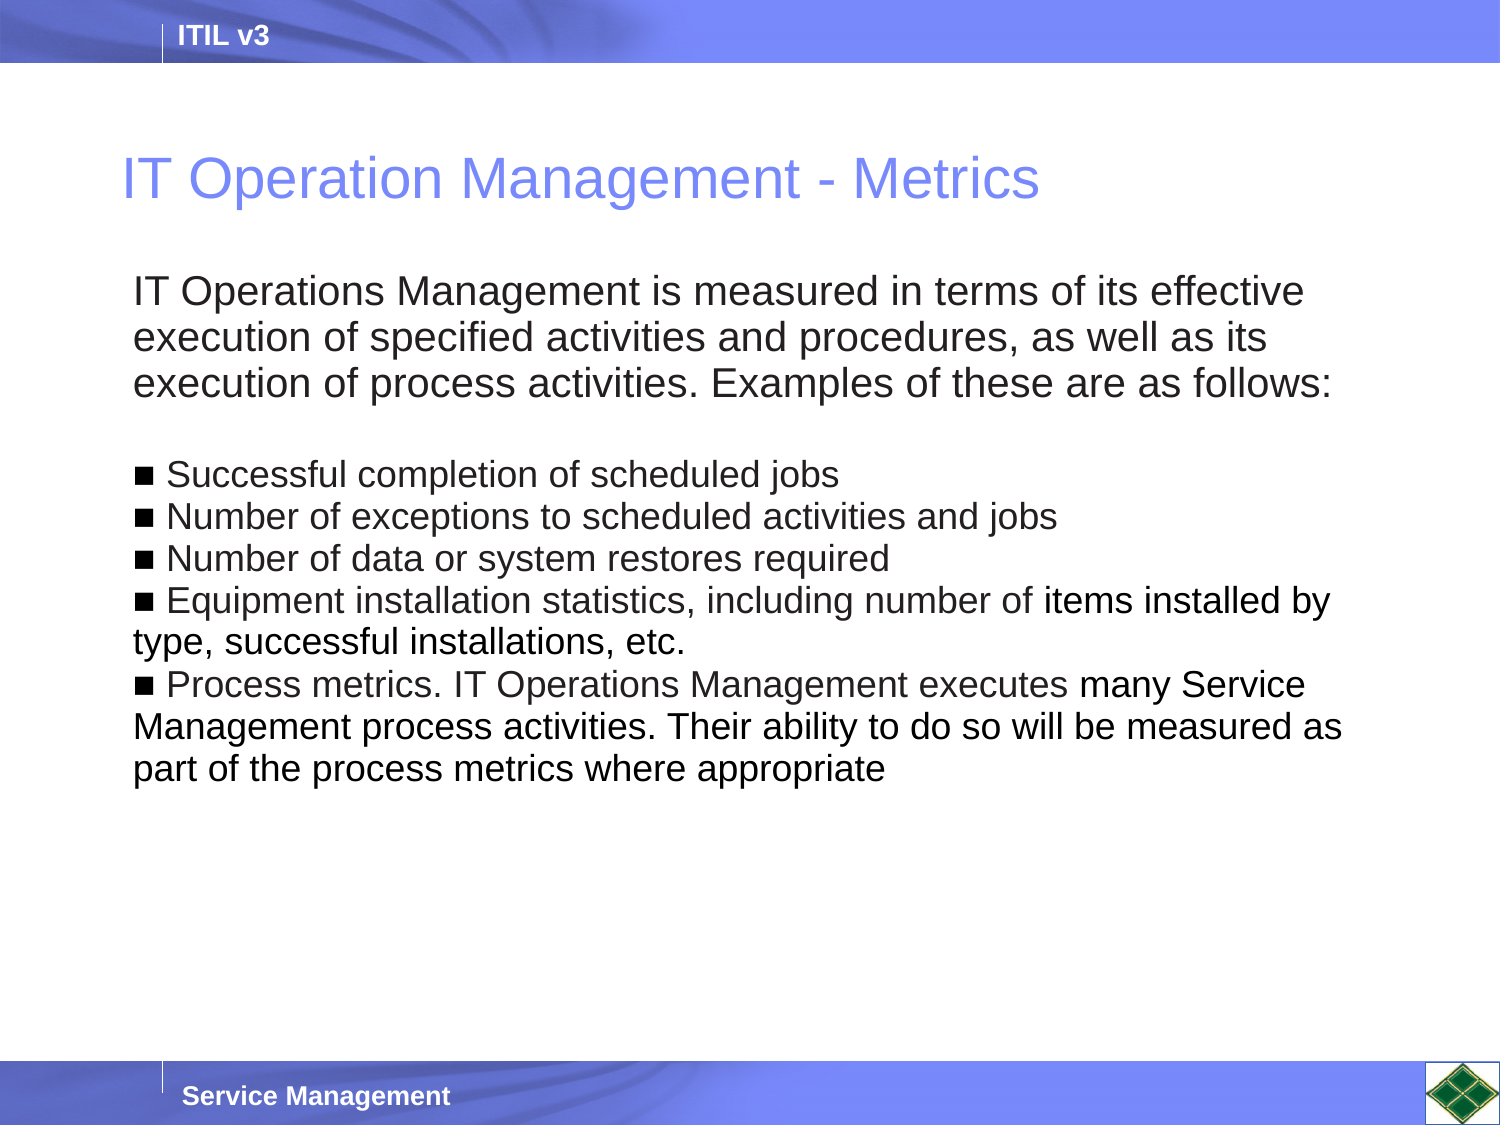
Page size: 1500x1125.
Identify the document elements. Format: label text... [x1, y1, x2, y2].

picture [1426, 1063, 1499, 1124]
picture [0, 0, 1500, 63]
text_box IT Operation Management - Metrics [106, 143, 1406, 260]
text_box IT Operations Management is measured in terms of its effective execution of specified activities and procedures, as well as its execution of process activities. Examples of these are as follows: ■ Successful completion of scheduled jobs ■ Number of exceptions to scheduled activities and jobs ■ Number of data or system restores required ■ Equipment installation statistics, including number of items installed by type, successful installations, etc. ■ Process metrics. IT Operations Management executes many Service Management process activities. Their ability to do so will be measured as part of the process metrics where appropriate [118, 259, 1406, 993]
picture [0, 1061, 1500, 1125]
